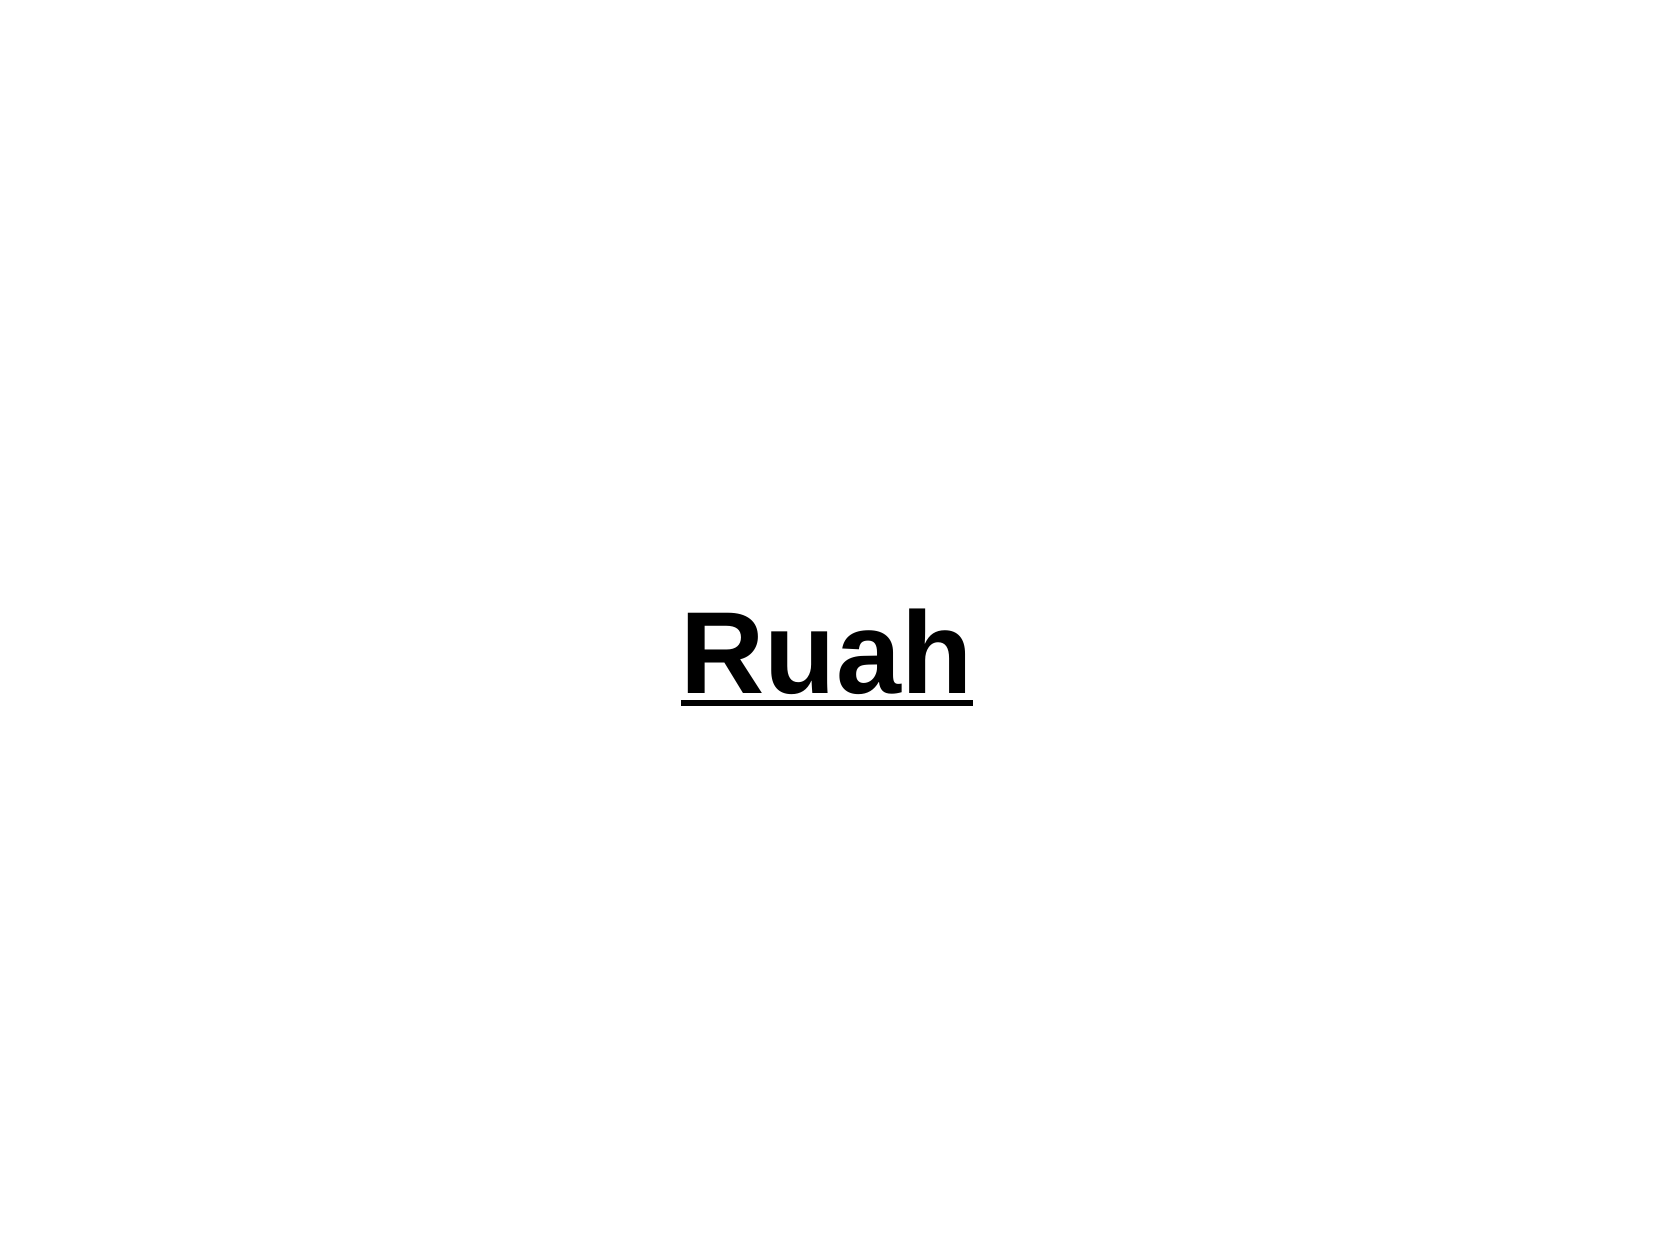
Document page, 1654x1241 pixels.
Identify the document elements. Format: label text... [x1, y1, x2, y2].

subtitle Ruah [0, 0, 1654, 1241]
